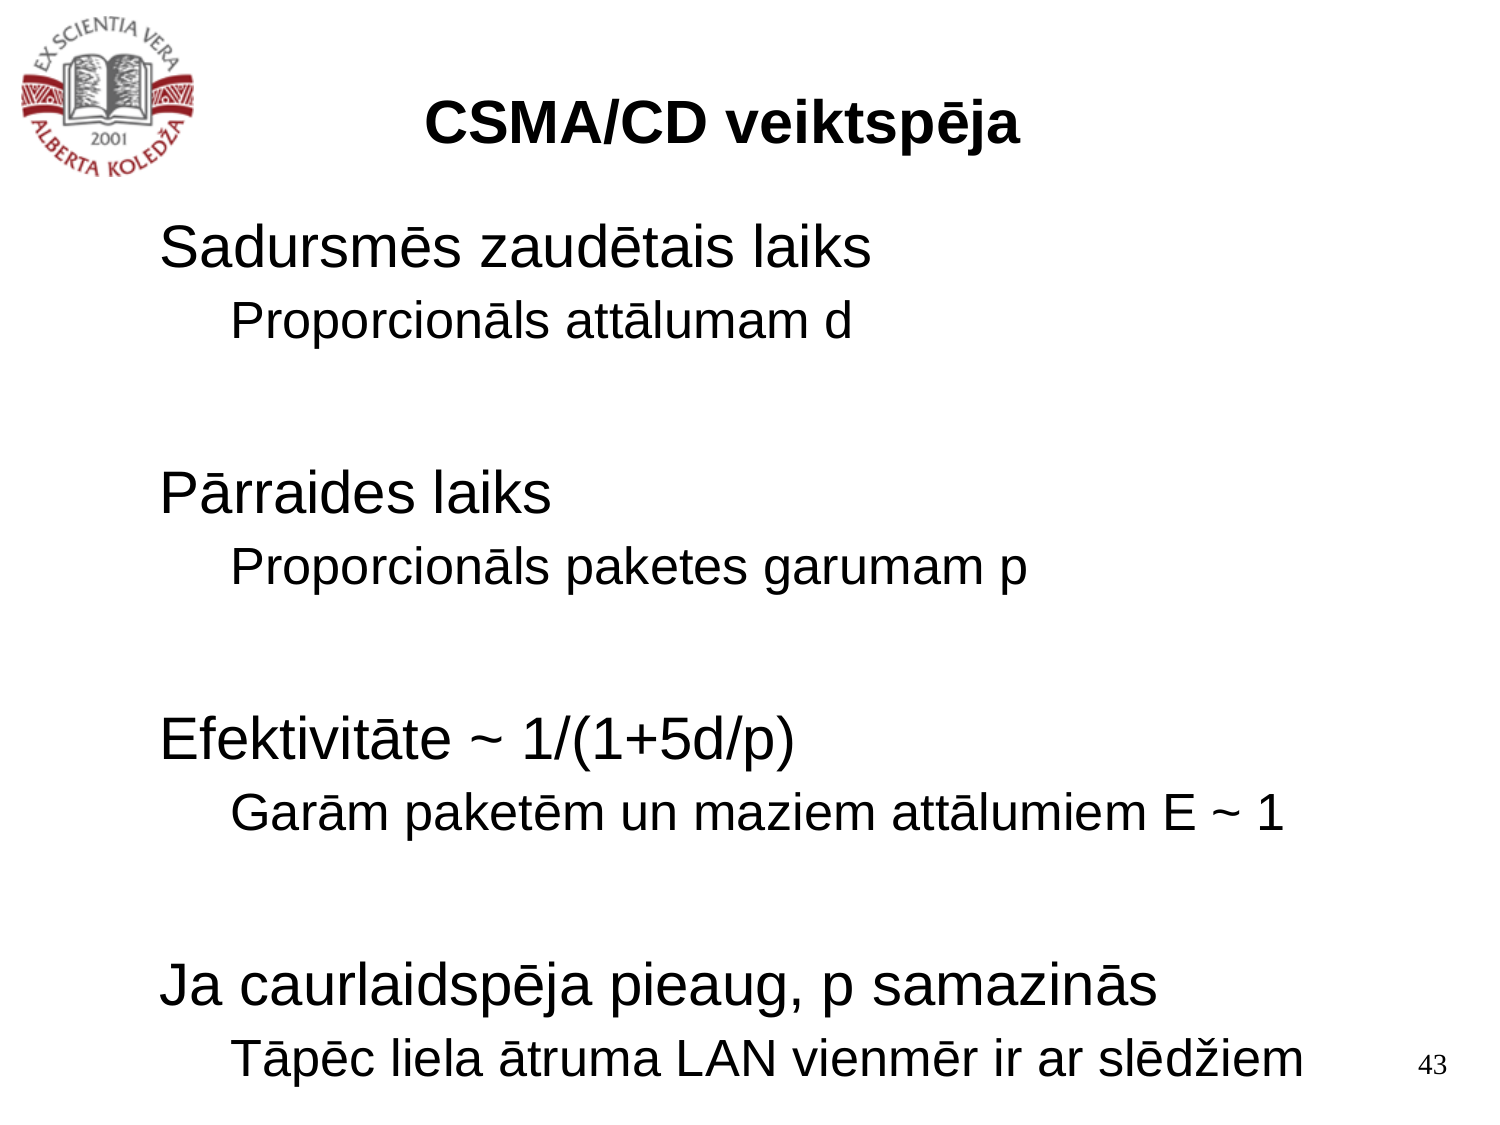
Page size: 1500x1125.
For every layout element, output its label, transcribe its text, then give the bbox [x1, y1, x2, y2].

title CSMA/CD veiktspēja [50, 62, 1374, 175]
picture [21, 16, 194, 177]
list Sadursmēs zaudētais laiks Proporcionāls attālumam d Pārraides laiks Proporcionāls paketes garumam p Efektivitāte ~ 1/(1+5d/p) Garām paketēm un maziem attālumiem E ~ 1 Ja caurlaidspēja pieaug, p samazinās Tāpēc liela ātruma LAN vienmēr ir ar slēdžiem [74, 200, 1463, 1101]
